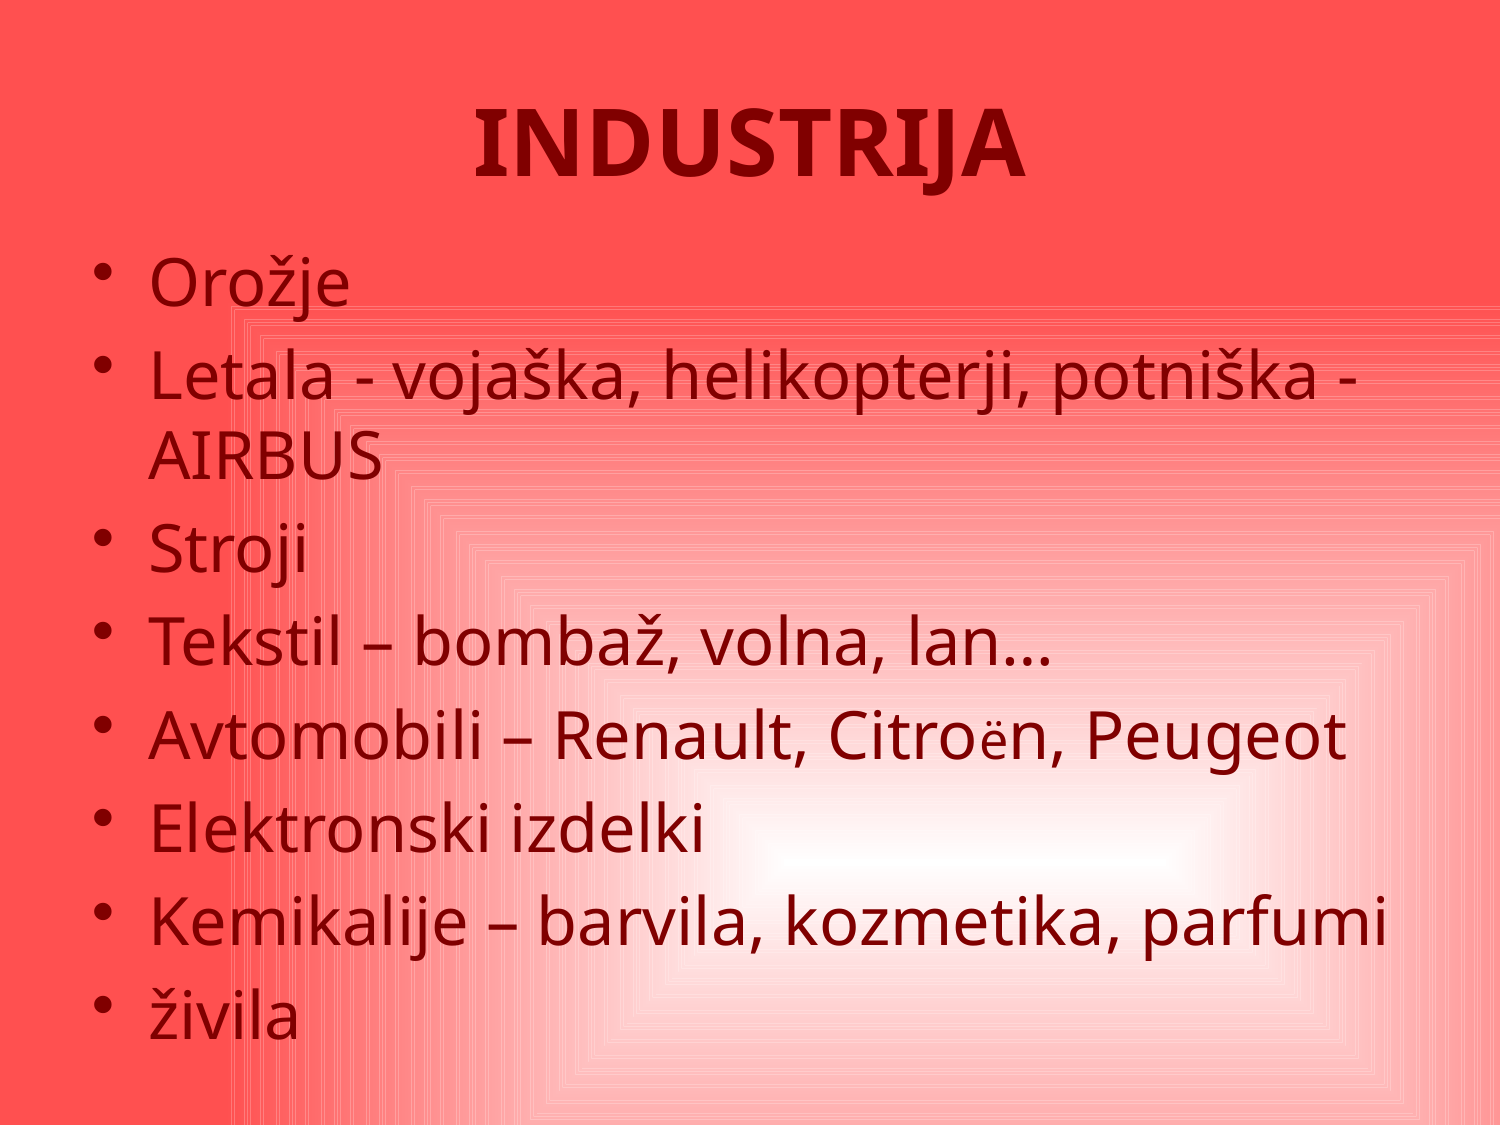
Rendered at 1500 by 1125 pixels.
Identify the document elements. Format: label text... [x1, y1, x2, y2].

list Orožje Letala - vojaška, helikopterji, potniška - AIRBUS Stroji Tekstil – bombaž, volna, lan… Avtomobili – Renault, Citroёn, Peugeot Elektronski izdelki Kemikalije – barvila, kozmetika, parfumi živila [76, 231, 1427, 1094]
title INDUSTRIJA [75, 45, 1425, 233]
